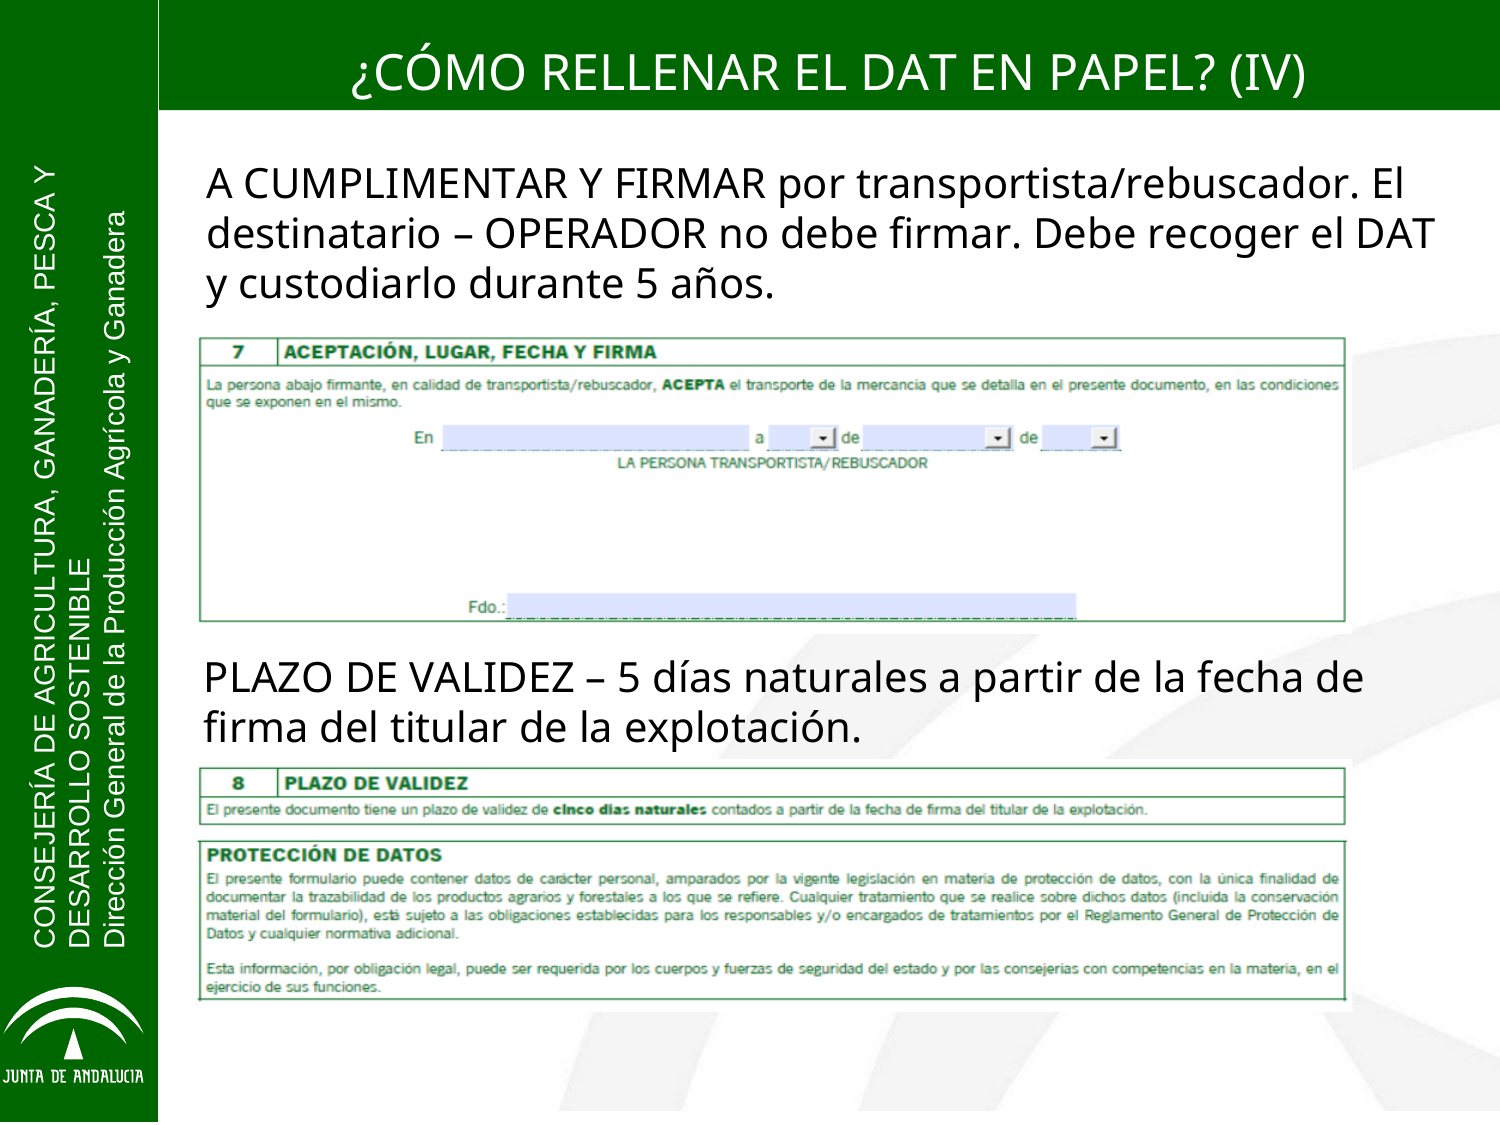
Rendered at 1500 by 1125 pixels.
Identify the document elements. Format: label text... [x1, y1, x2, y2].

text_box PLAZO DE VALIDEZ – 5 días naturales a partir de la fecha de firma del titular de la explotación. [189, 642, 1465, 804]
picture [191, 186, 1500, 1111]
text_box ¿CÓMO RELLENAR EL DAT EN PAPEL? (IV) [158, 0, 1500, 111]
text_box A CUMPLIMENTAR Y FIRMAR por transportista/rebuscador. El destinatario – OPERADOR no debe firmar. Debe recoger el DAT y custodiarlo durante 5 años. [191, 148, 1468, 460]
